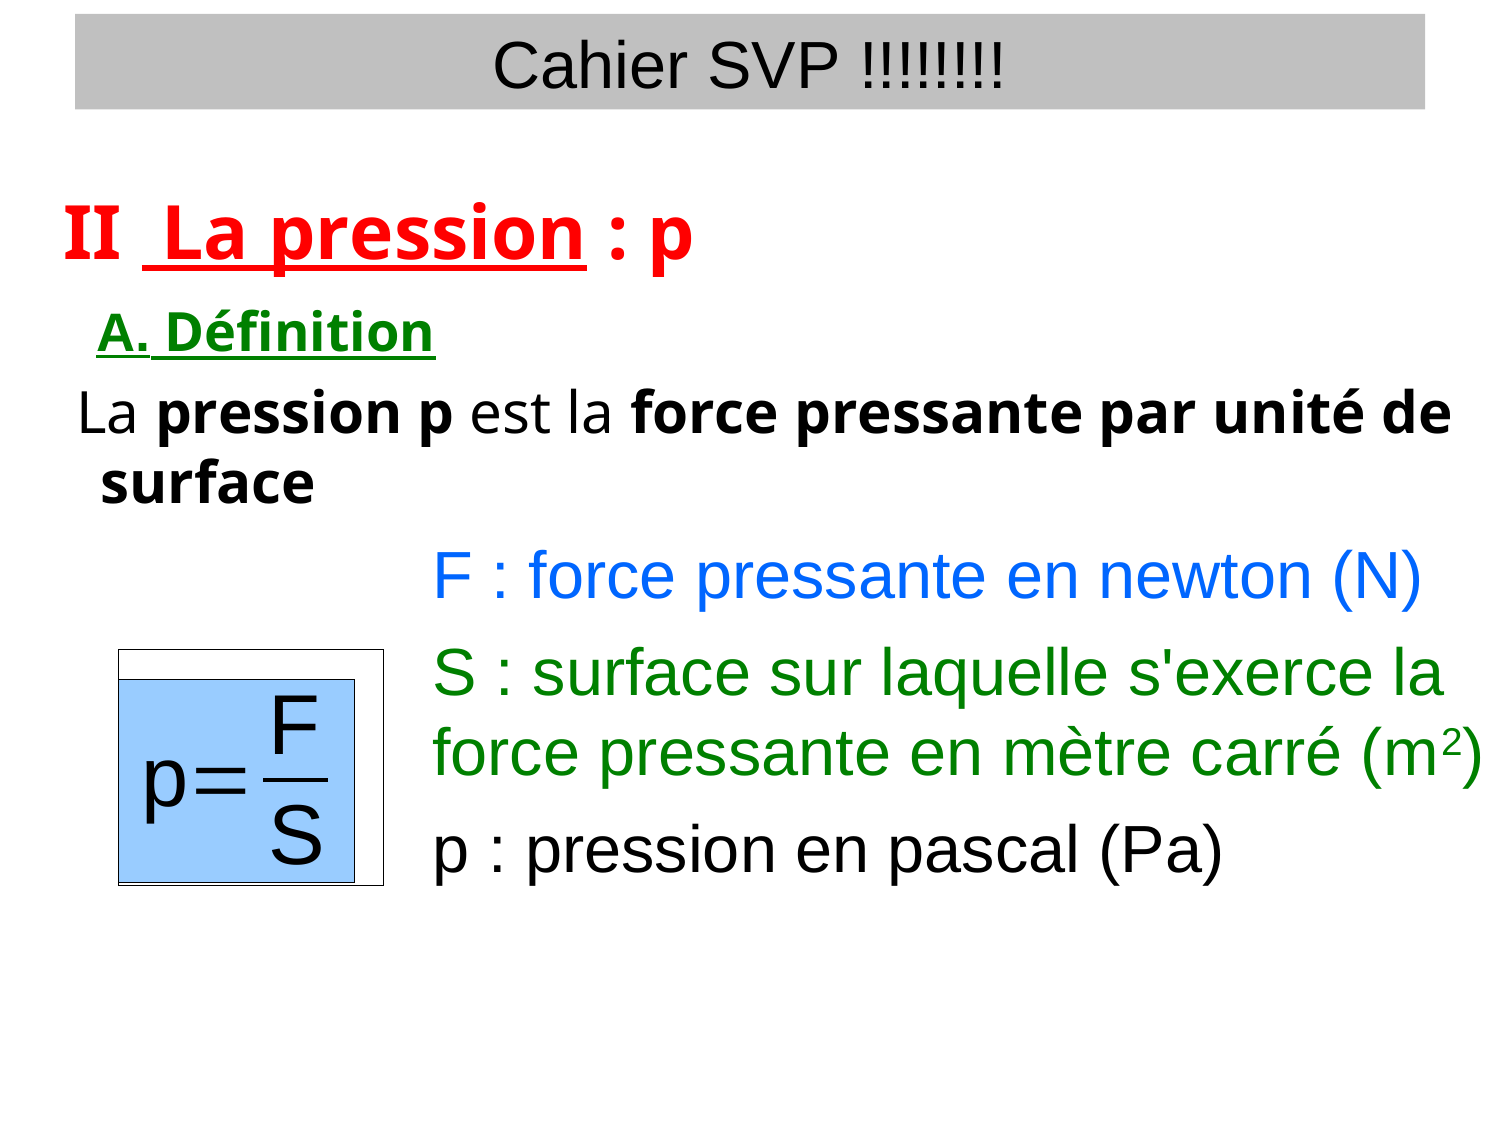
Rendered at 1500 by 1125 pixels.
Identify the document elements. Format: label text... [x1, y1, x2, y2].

list II La pression : p A. Définition La pression p est la force pressante par unité de surface F : force pressante en newton (N) S : surface sur laquelle s'exerce la force pressante en mètre carré (m2) p : pression en pascal (Pa) [29, 177, 1500, 946]
title Cahier SVP !!!!!!!! [75, 13, 1426, 110]
chart [119, 679, 355, 883]
